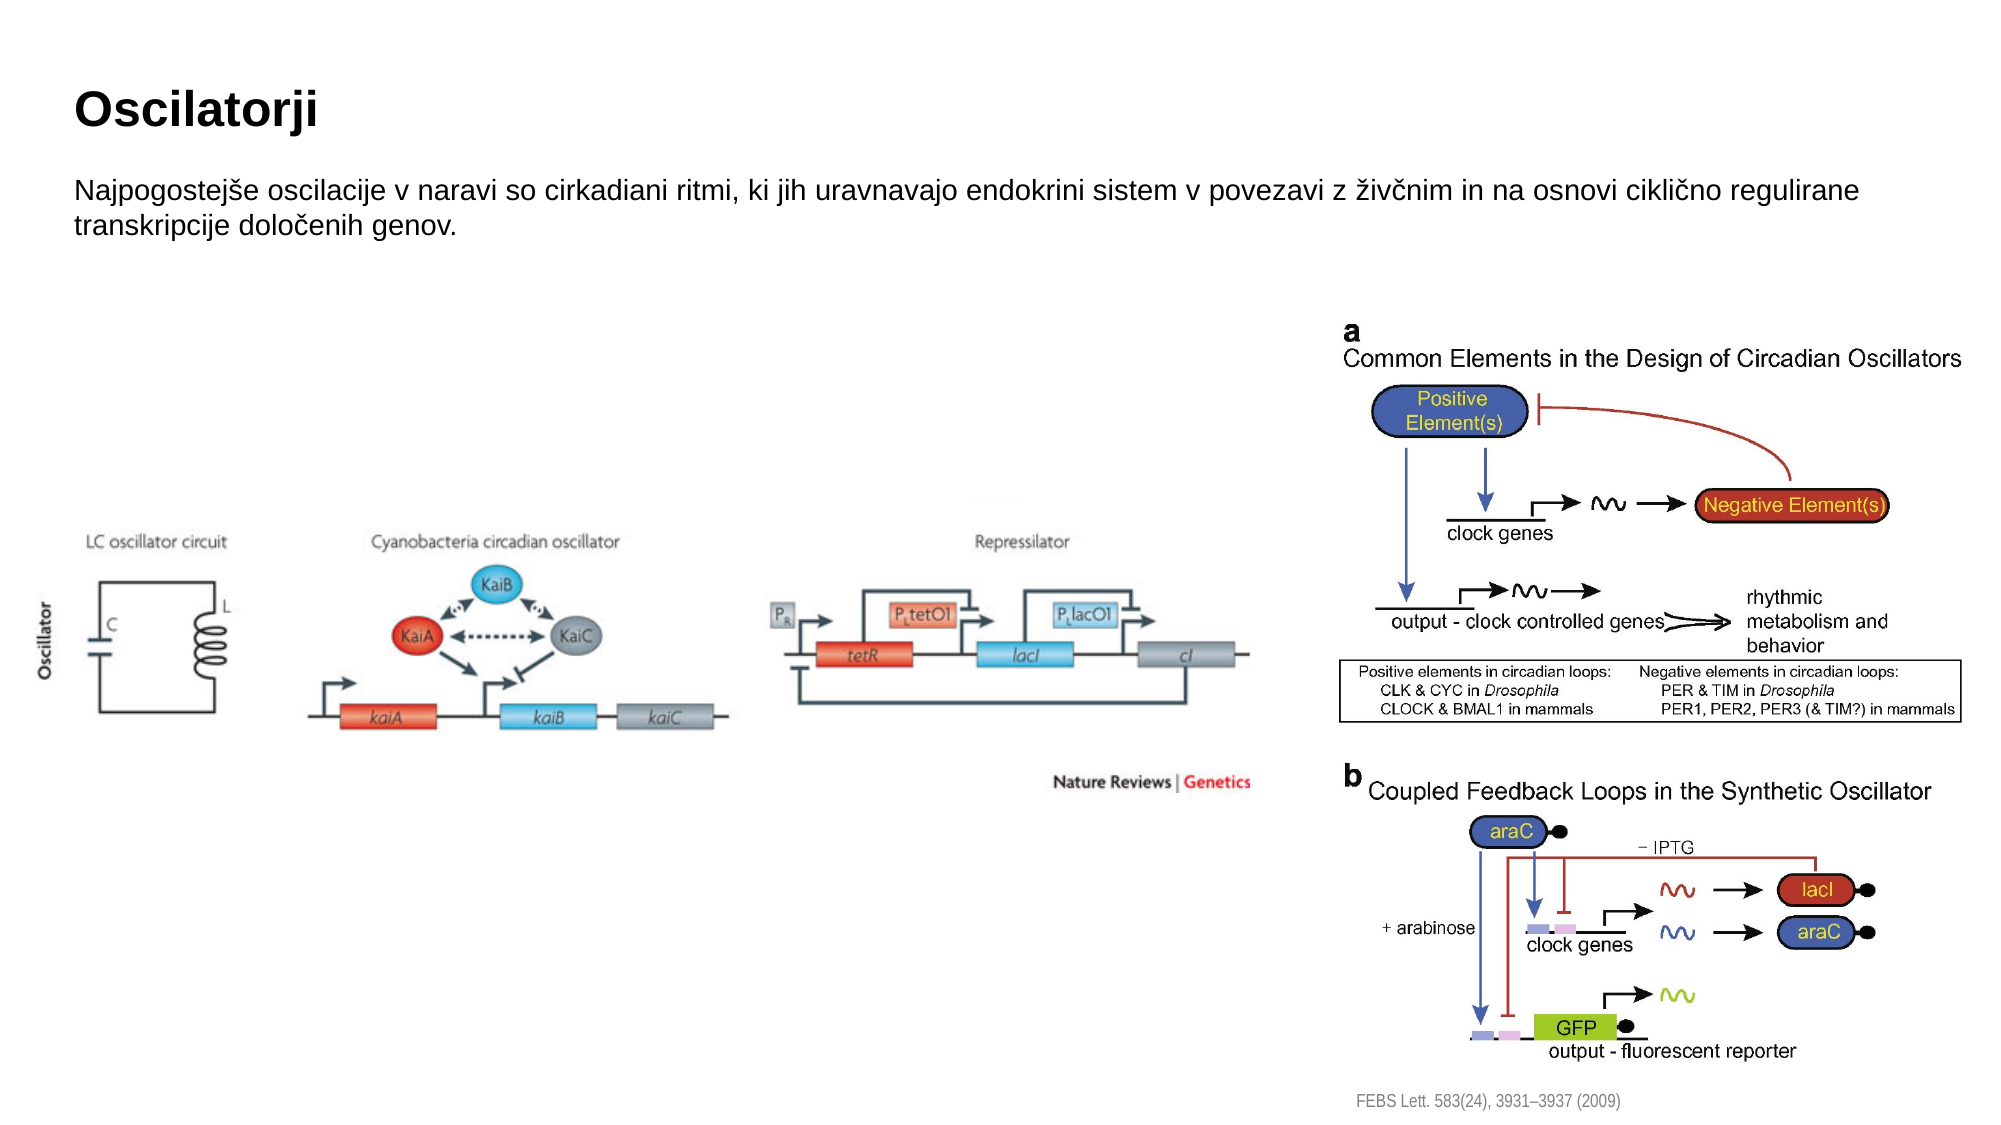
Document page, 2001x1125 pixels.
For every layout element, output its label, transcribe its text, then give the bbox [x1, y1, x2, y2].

picture [1339, 324, 1962, 1064]
text_box Oscilatorji Najpogostejše oscilacije v naravi so cirkadiani ritmi, ki jih uravnavajo endokrini sistem v povezavi z živčnim in na osnovi ciklično regulirane transkripcije določenih genov. [59, 68, 1903, 284]
picture [34, 500, 1251, 793]
text_box FEBS Lett. 583(24), 3931–3937 (2009) [1341, 1081, 1636, 1119]
